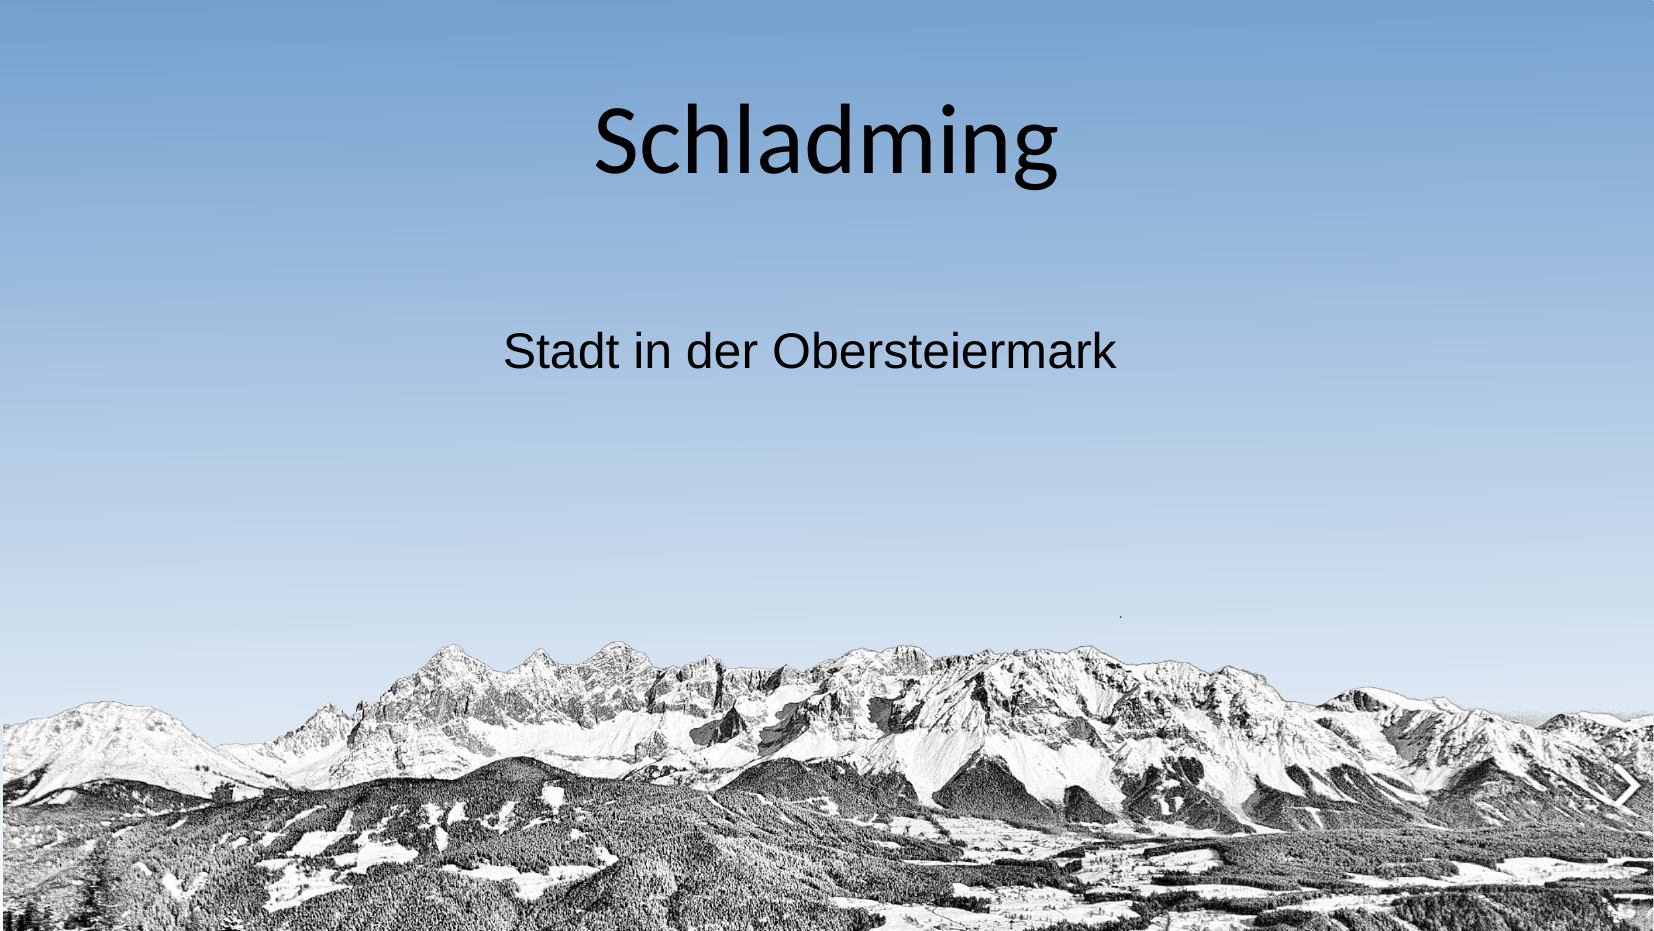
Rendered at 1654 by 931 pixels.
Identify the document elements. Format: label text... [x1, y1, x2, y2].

picture [3, 366, 1654, 931]
title Schladming [82, 37, 1571, 260]
subtitle Stadt in der Obersteiermark [82, 217, 1538, 366]
